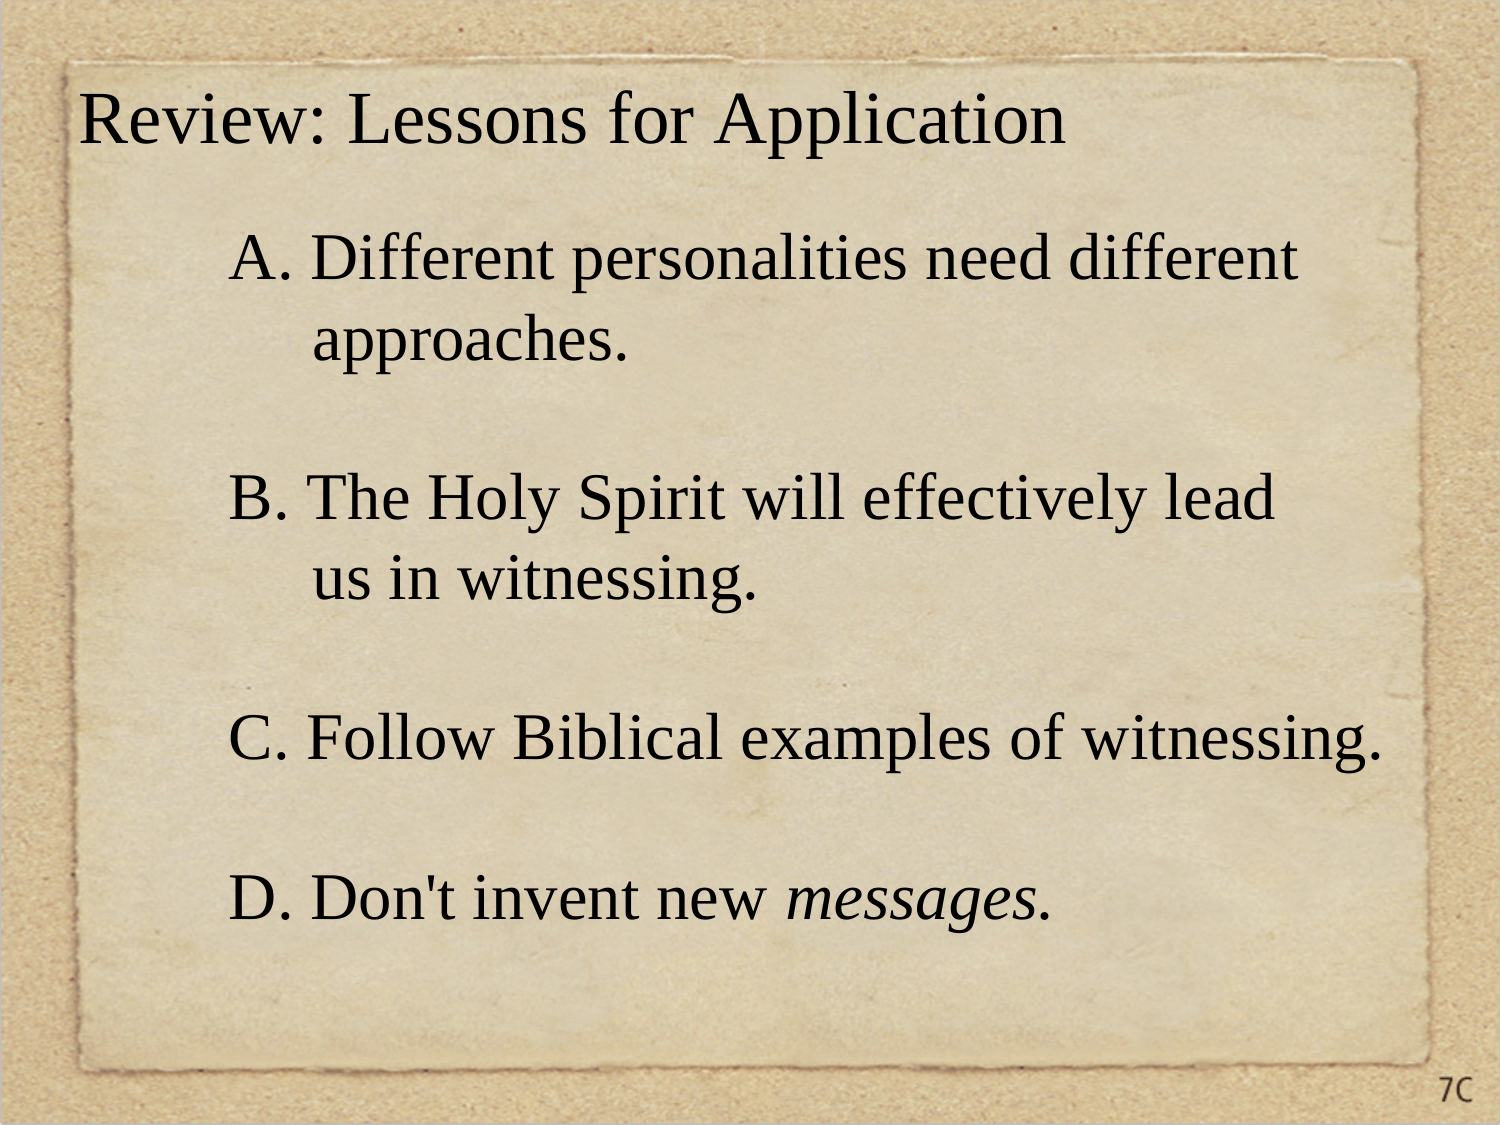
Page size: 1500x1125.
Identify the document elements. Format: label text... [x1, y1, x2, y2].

picture [0, 0, 1500, 1125]
text_box Review: Lessons for Application A. Different personalities need different approaches. B. The Holy Spirit will effectively lead us in witnessing. C. Follow Biblical examples of witnessing. D. Don't invent new messages. [64, 60, 1411, 976]
